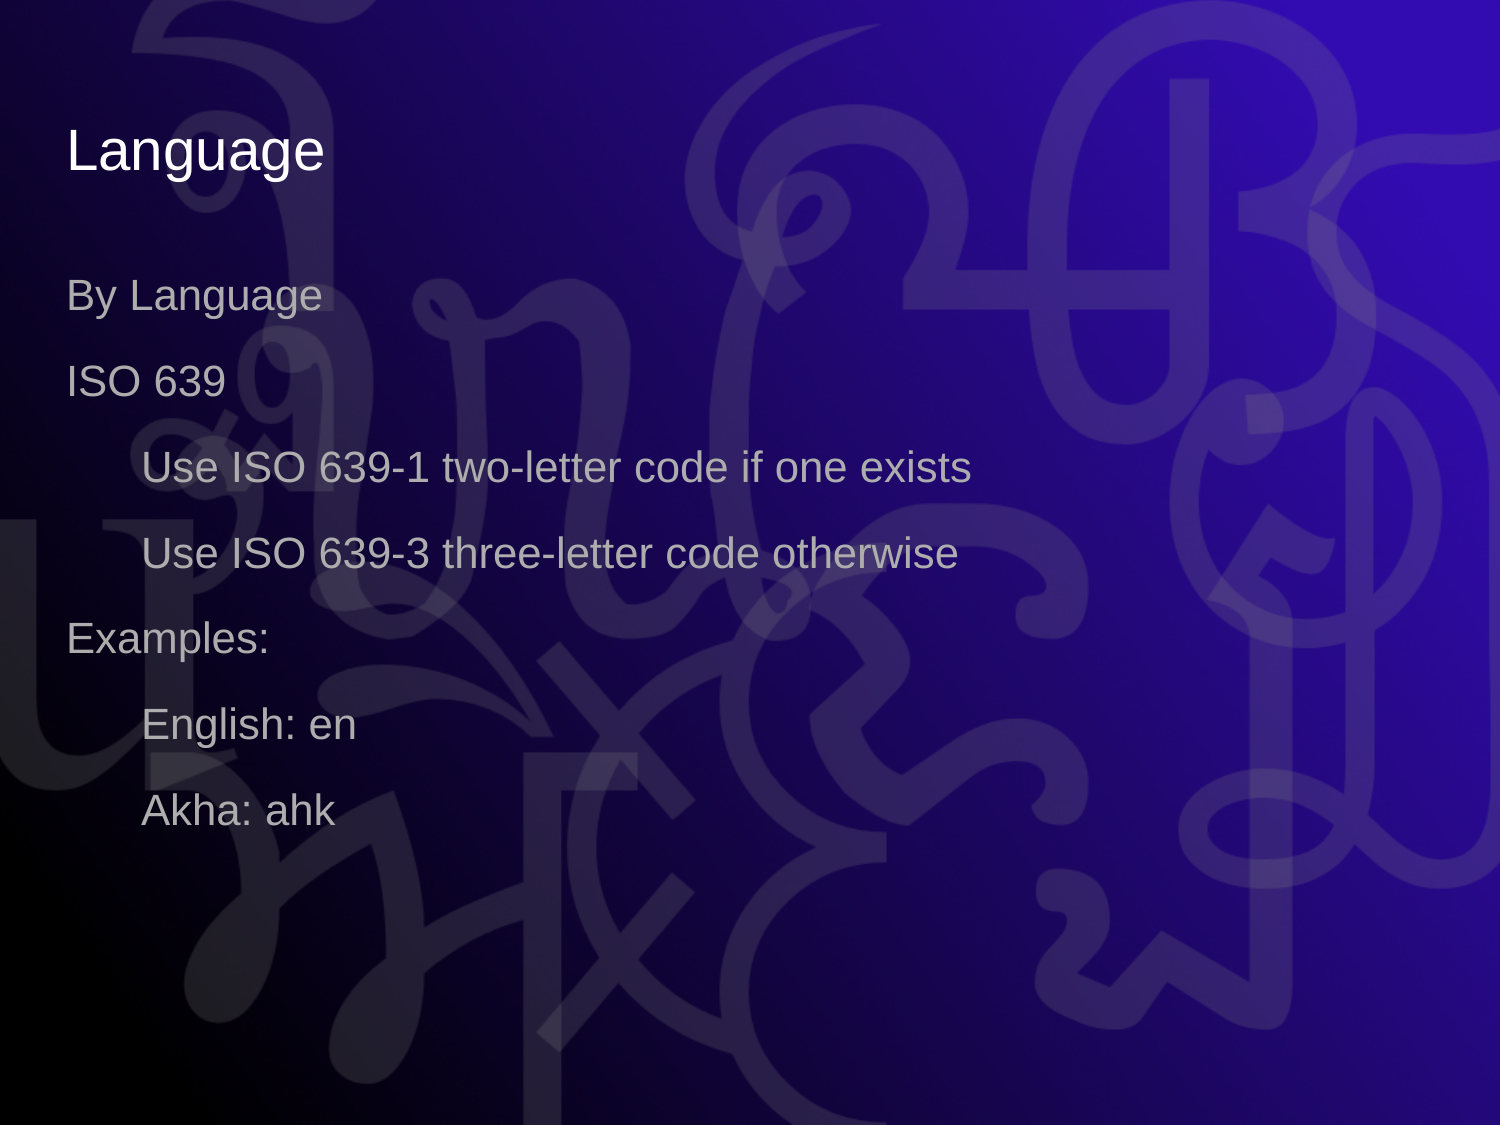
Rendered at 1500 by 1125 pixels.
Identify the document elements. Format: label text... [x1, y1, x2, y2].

list By Language ISO 639 Use ISO 639-1 two-letter code if one exists Use ISO 639-3 three-letter code otherwise Examples: English: en Akha: ahk [51, 252, 1449, 1000]
title Language [51, 97, 1449, 223]
picture [0, 0, 1500, 1125]
